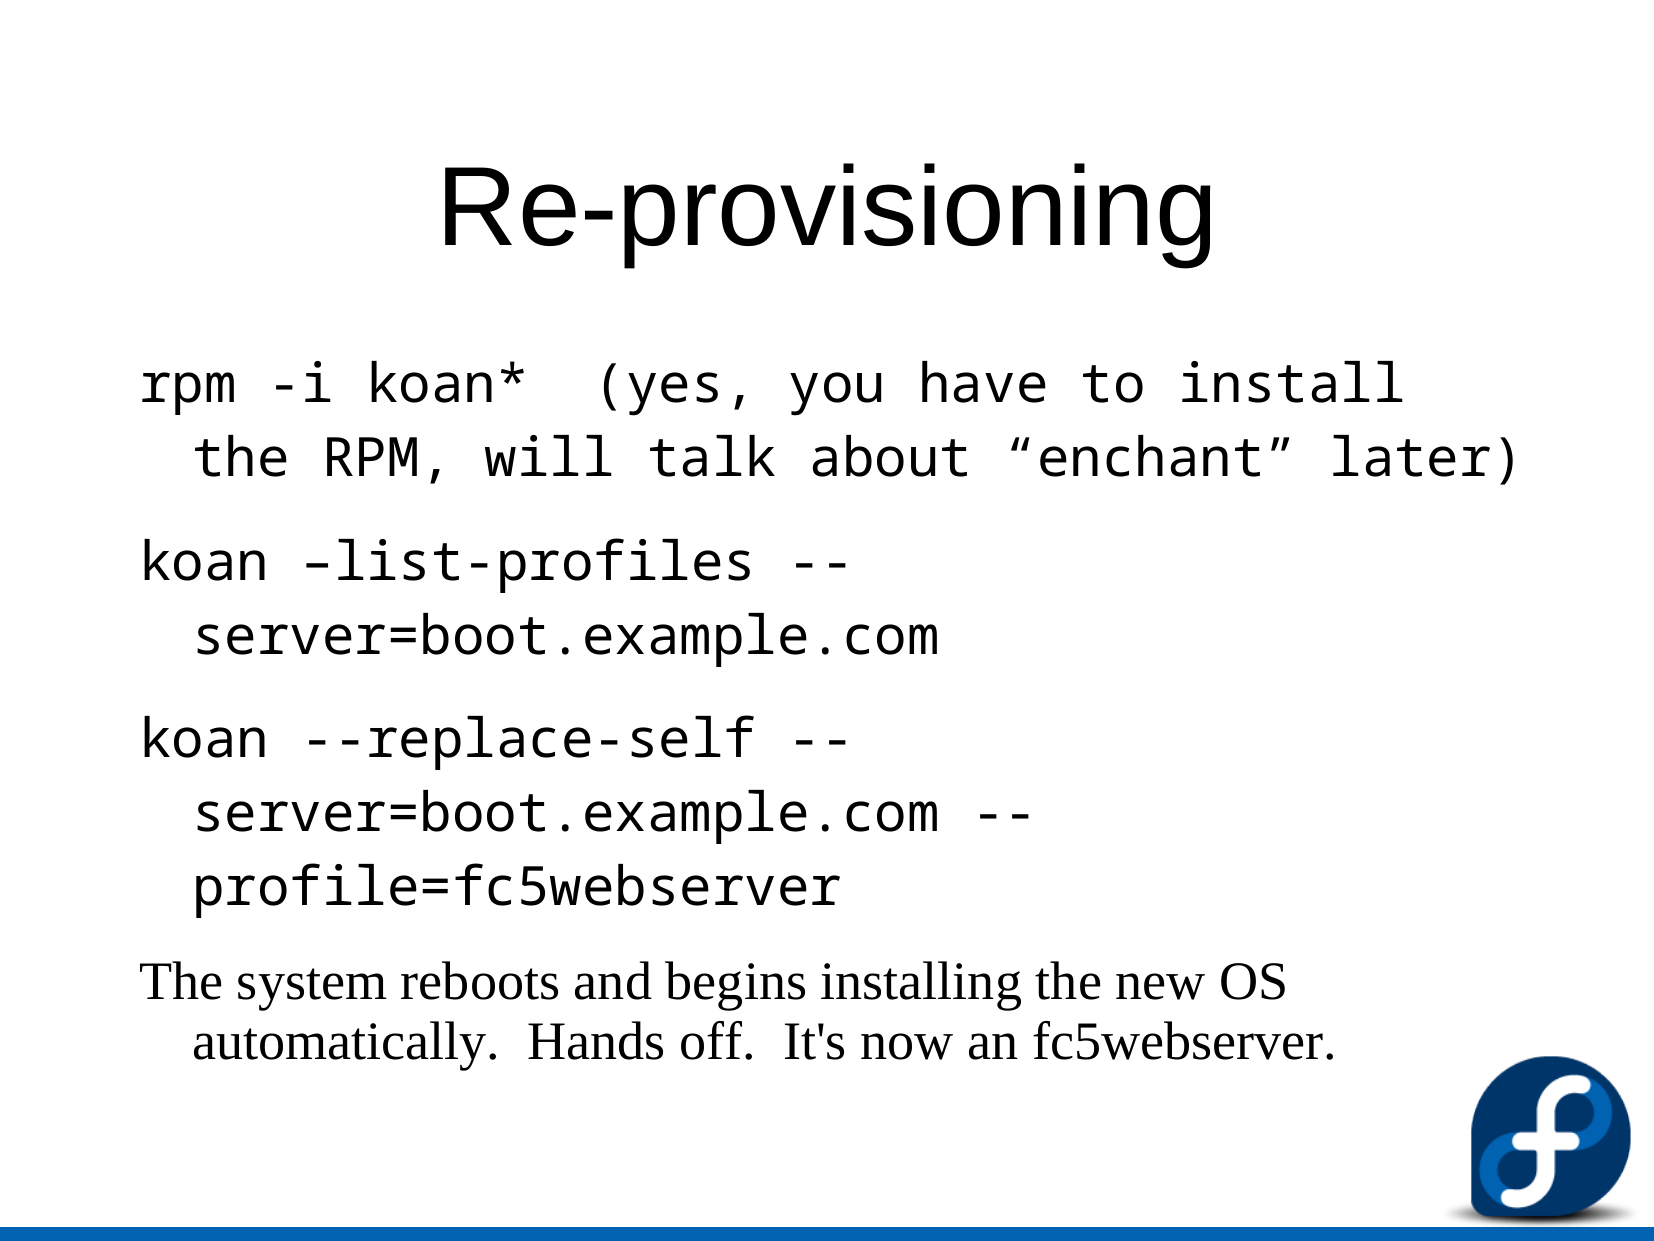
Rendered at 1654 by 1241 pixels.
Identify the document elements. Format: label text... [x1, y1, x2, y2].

title Re-provisioning [121, 102, 1534, 310]
picture [1438, 1055, 1645, 1229]
list rpm -i koan* (yes, you have to install the RPM, will talk about “enchant” later) koan –list-profiles --server=boot.example.com koan --replace-self --server=boot.example.com --profile=fc5webserver The system reboots and begins installing the new OS automatically. Hands off. It's now an fc5webserver. [121, 344, 1534, 1127]
